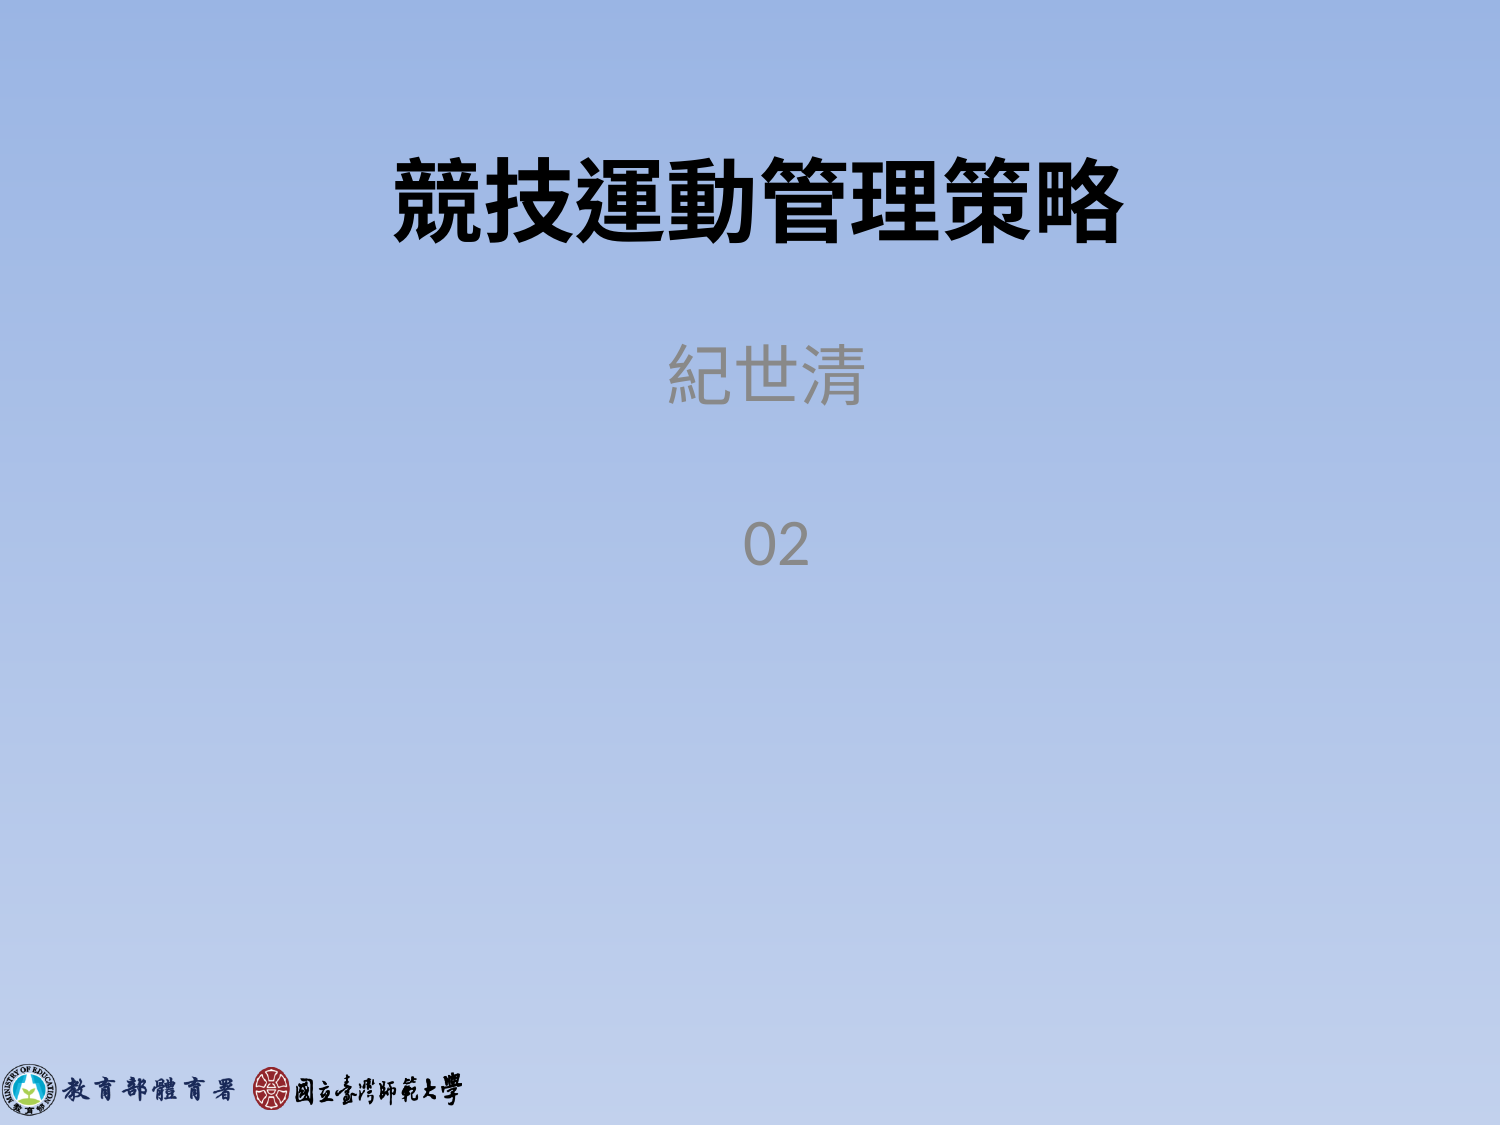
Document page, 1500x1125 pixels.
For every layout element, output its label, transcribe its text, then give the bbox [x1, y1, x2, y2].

title 競技運動管理策略 [121, 78, 1397, 320]
text_box 02 [251, 491, 1302, 598]
picture [253, 1067, 462, 1110]
subtitle 紀世清 [242, 326, 1293, 433]
picture [0, 1051, 243, 1125]
